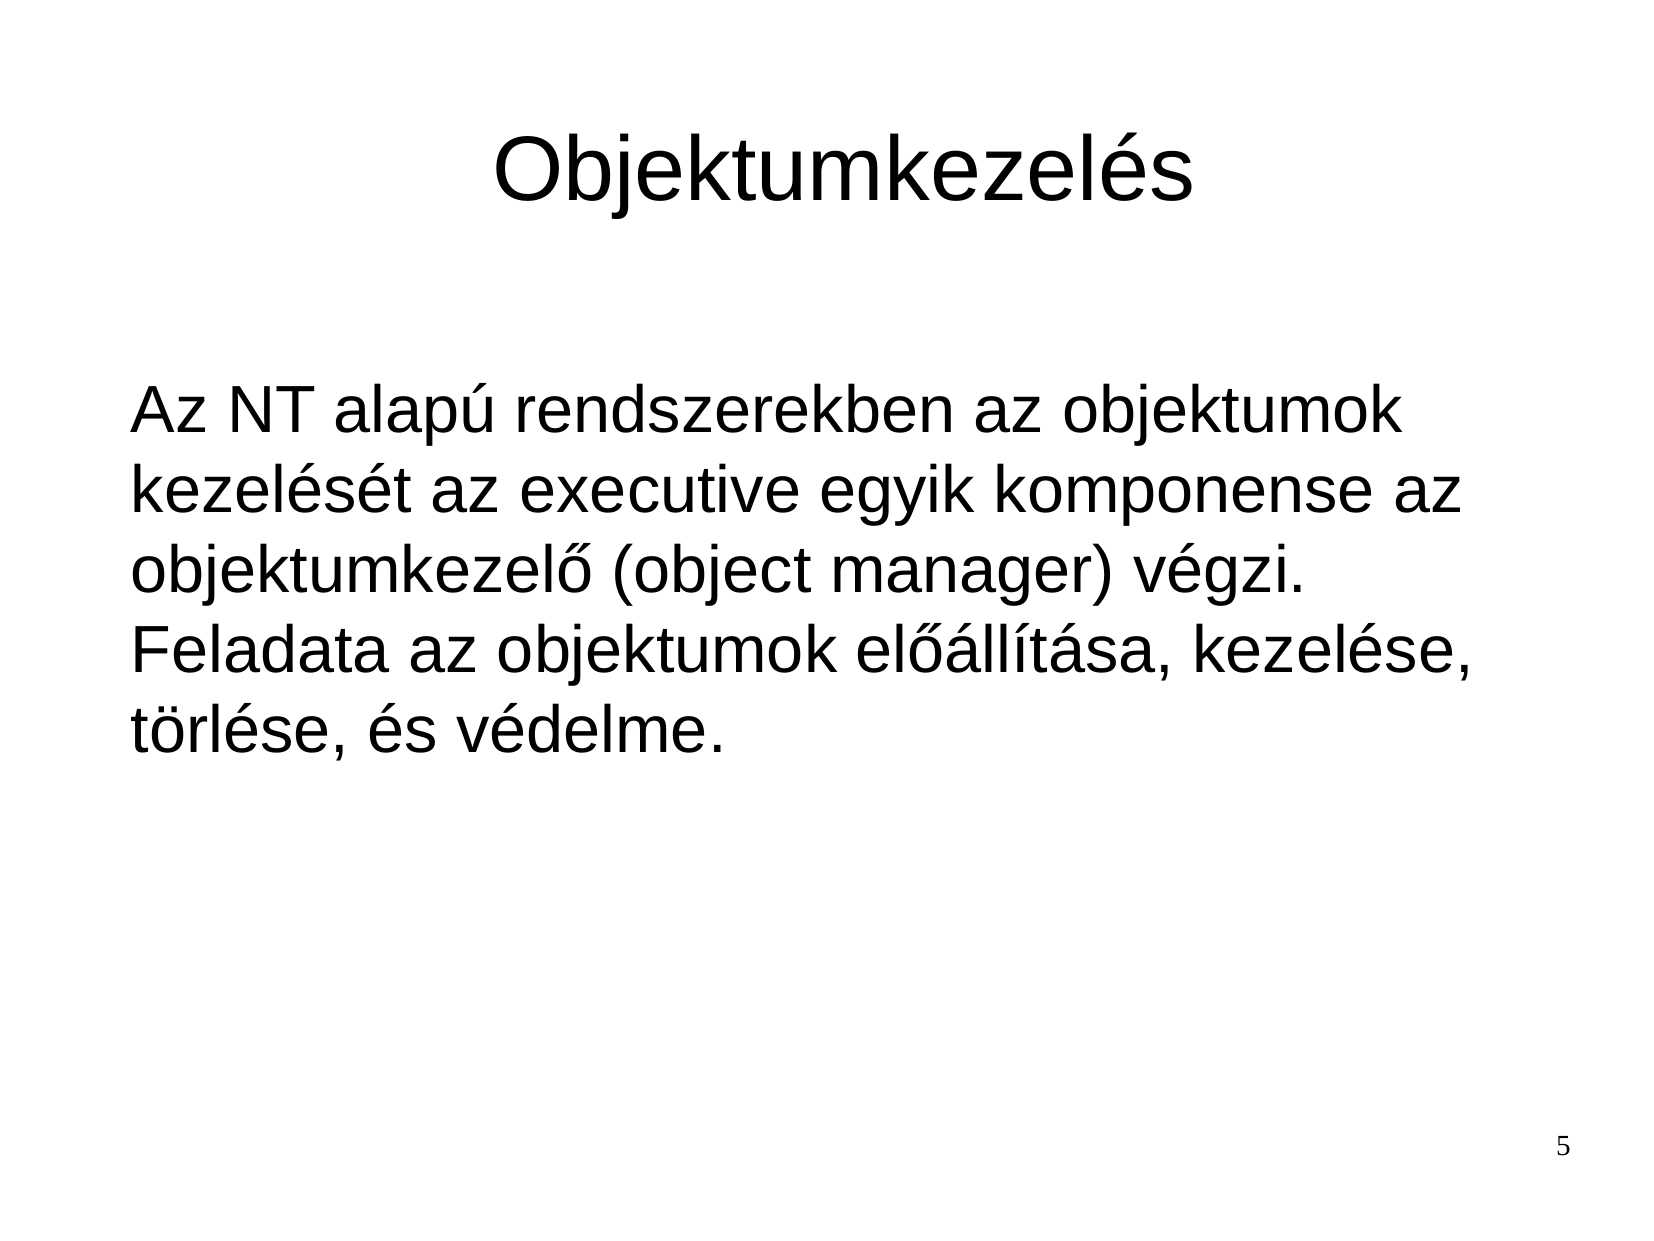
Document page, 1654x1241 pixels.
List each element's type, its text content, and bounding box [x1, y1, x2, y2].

list Az NT alapú rendszerekben az objektumok kezelését az executive egyik komponense az objektumkezelő (object manager) végzi. Feladata az objektumok előállítása, kezelése, törlése, és védelme. [45, 358, 1595, 1103]
title Objektumkezelés [123, 60, 1530, 267]
